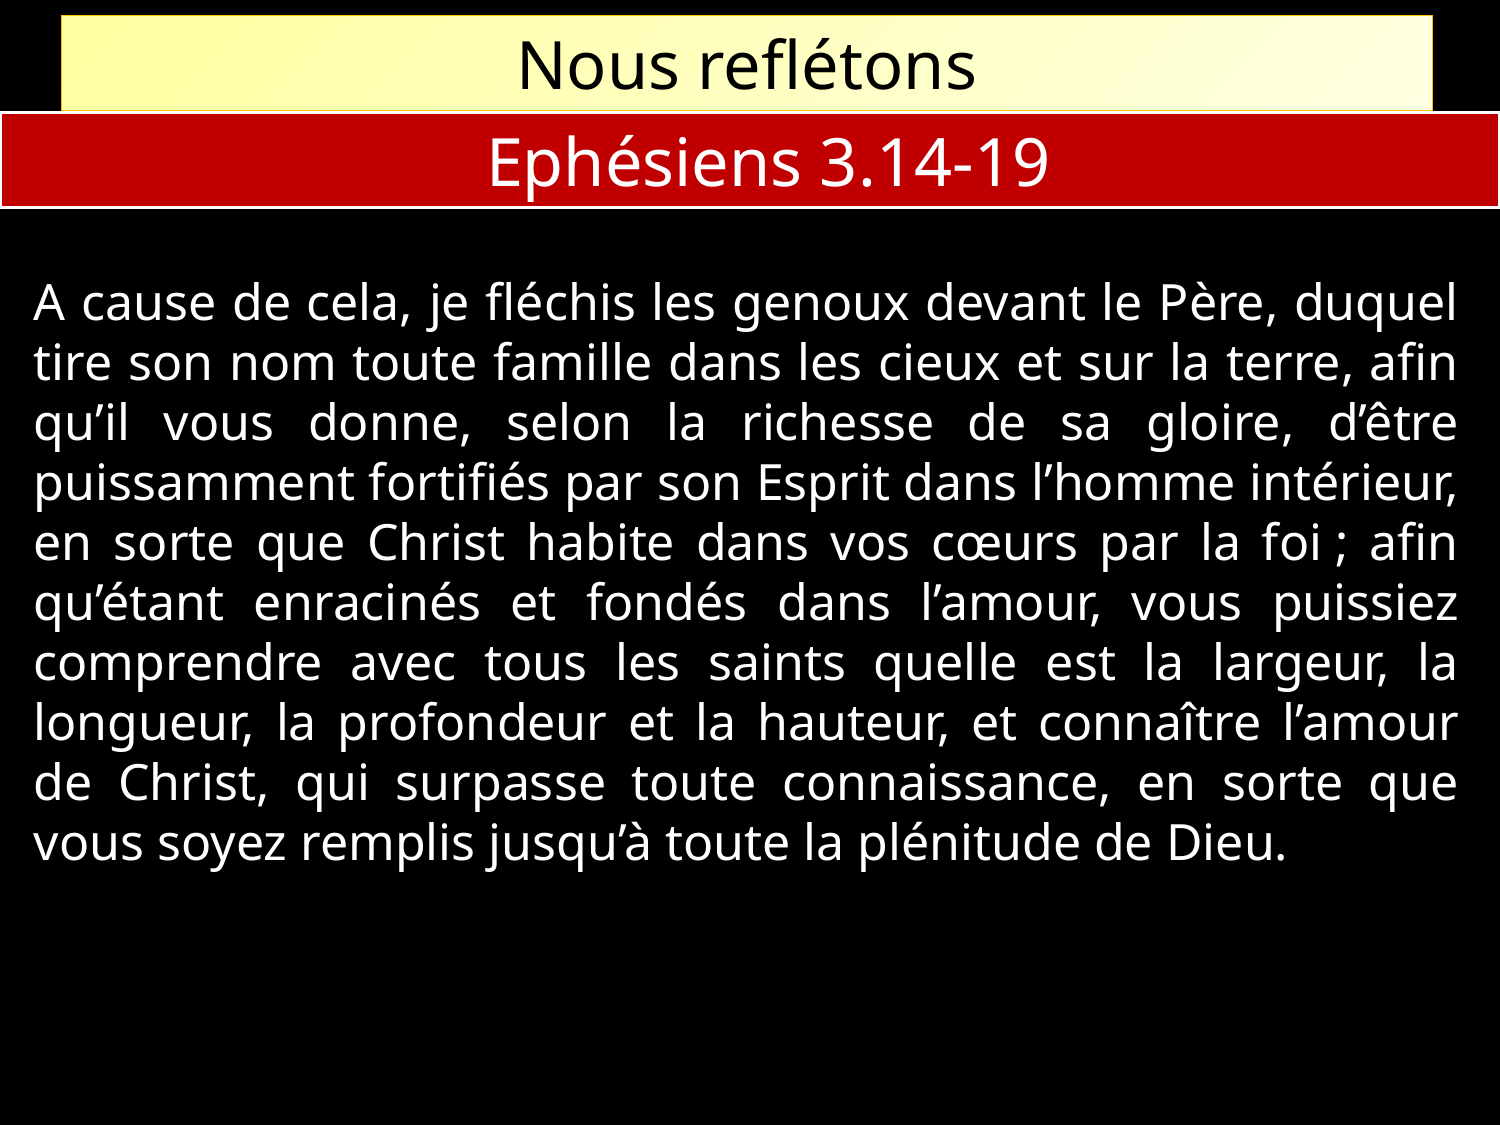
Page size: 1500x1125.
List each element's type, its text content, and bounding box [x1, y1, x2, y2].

text_box Nous reflétons [61, 15, 1433, 111]
text_box Ephésiens 3.14-19 [0, 112, 1500, 208]
text_box A cause de cela, je fléchis les genoux devant le Père, duquel tire son nom toute famille dans les cieux et sur la terre, afin qu’il vous donne, selon la richesse de sa gloire, d’être puissamment fortifiés par son Esprit dans l’homme intérieur, en sorte que Christ habite dans vos cœurs par la foi ; afin qu’étant enracinés et fondés dans l’amour, vous puissiez comprendre avec tous les saints quelle est la largeur, la longueur, la profondeur et la hauteur, et connaître l’amour de Christ, qui surpasse toute connaissance, en sorte que vous soyez remplis jusqu’à toute la plénitude de Dieu. [19, 262, 1475, 878]
